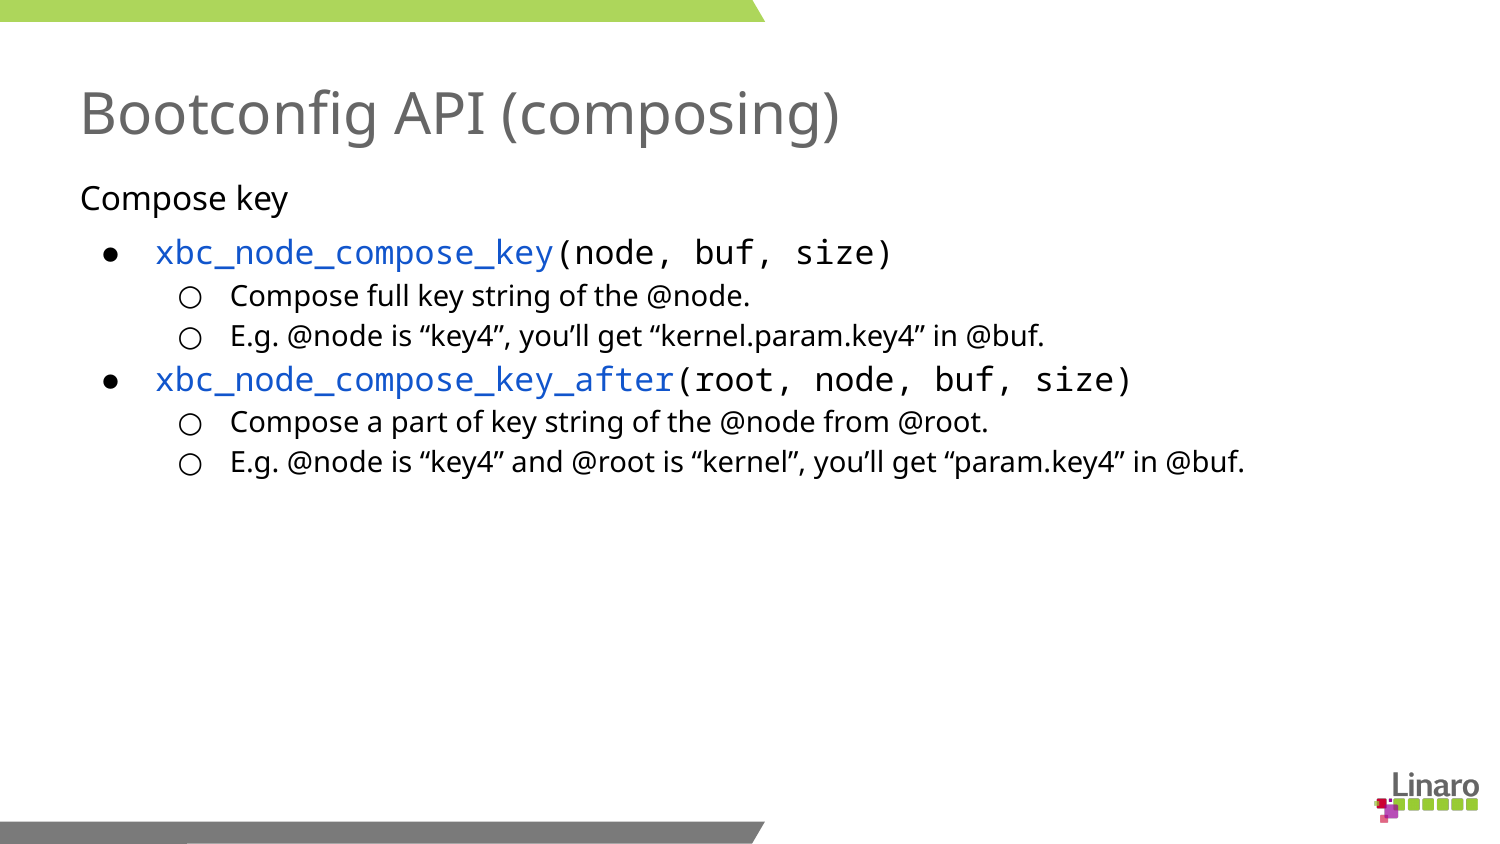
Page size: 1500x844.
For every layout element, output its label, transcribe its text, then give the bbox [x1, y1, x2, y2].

list Compose key xbc_node_compose_key(node, buf, size) Compose full key string of the @node. E.g. @node is “key4”, you’ll get “kernel.param.key4” in @buf. xbc_node_compose_key_after(root, node, buf, size) Compose a part of key string of the @node from @root. E.g. @node is “key4” and @root is “kernel”, you’ll get “param.key4” in @buf. [73, 162, 1427, 798]
picture [1372, 770, 1481, 825]
title Bootconfig API (composing) [73, 59, 1427, 162]
